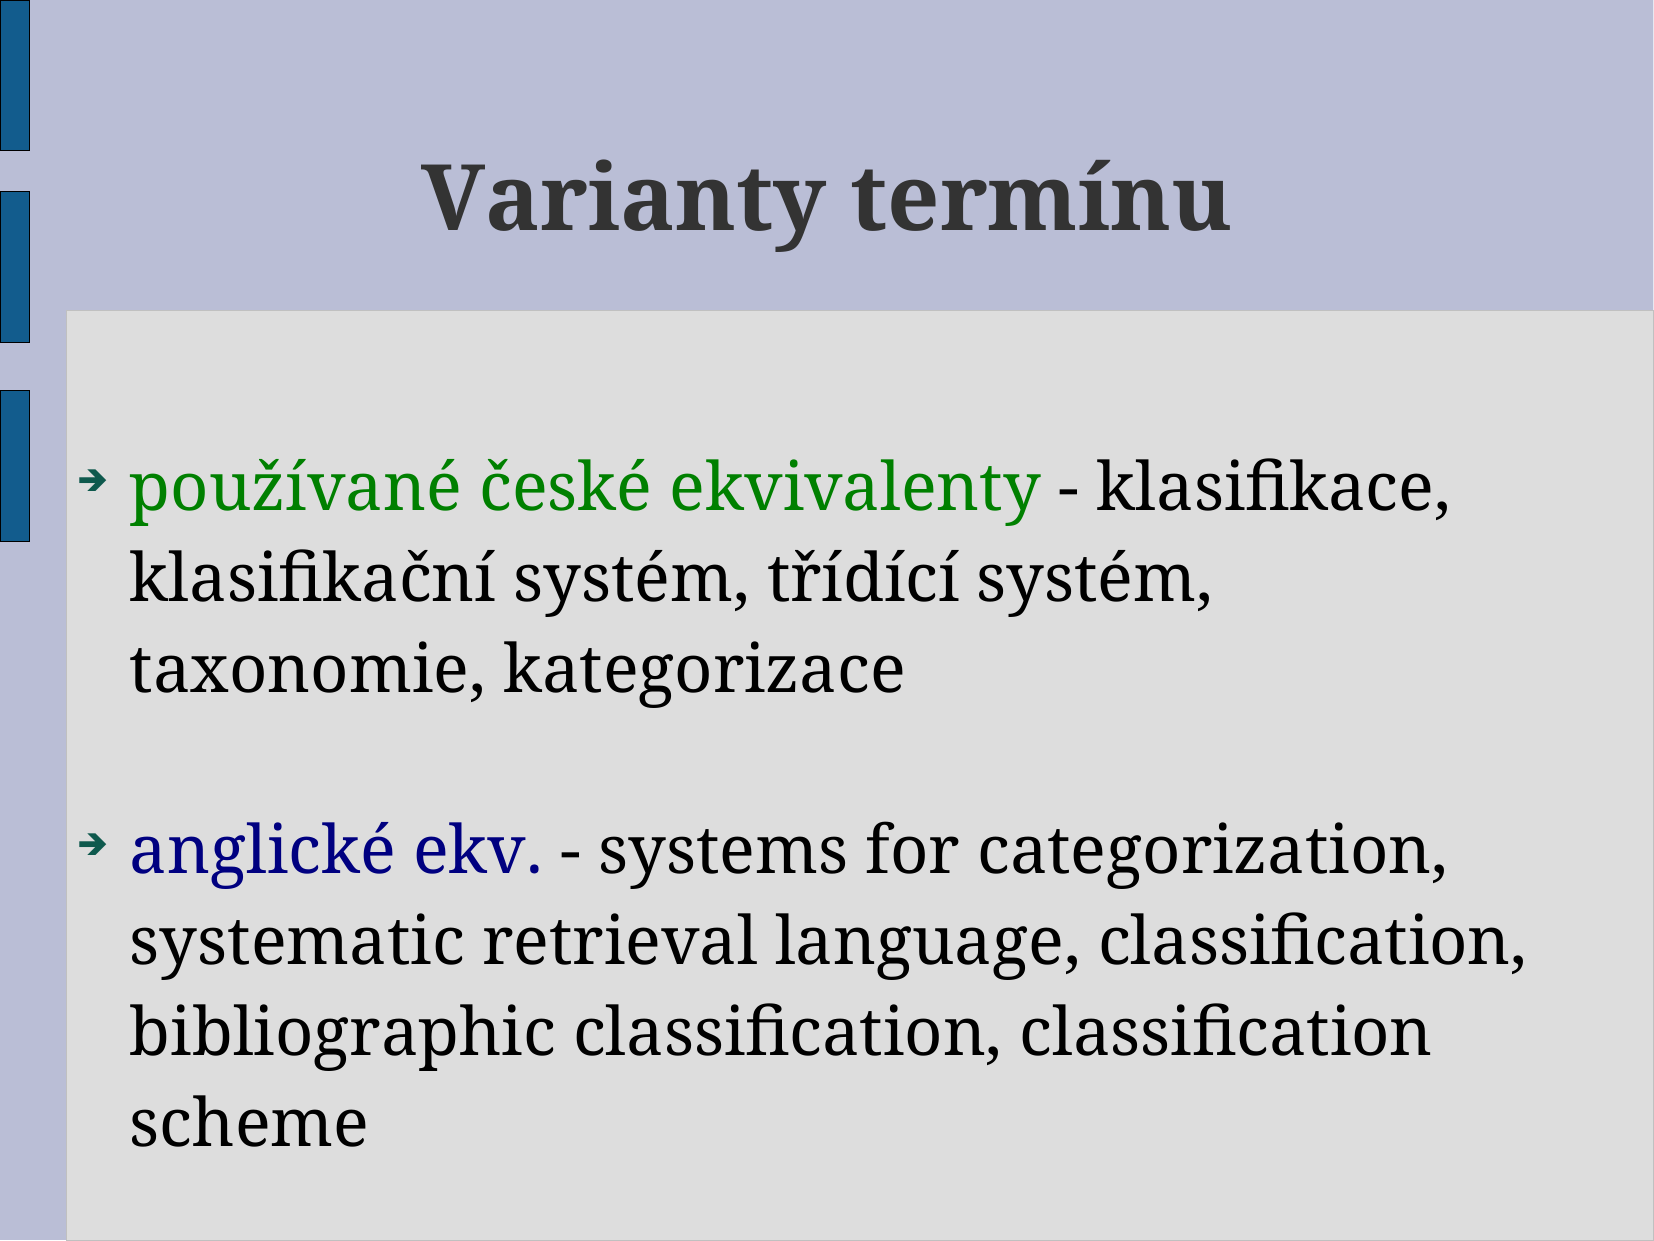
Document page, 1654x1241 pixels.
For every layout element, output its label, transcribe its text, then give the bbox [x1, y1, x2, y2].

list používané české ekvivalenty - klasifikace, klasifikační systém, třídící systém, taxonomie, kategorizace anglické ekv. - systems for categorization, systematic retrieval language, classification, bibliographic classification, classification scheme [59, 360, 1536, 1127]
title Varianty termínu [121, 91, 1534, 299]
